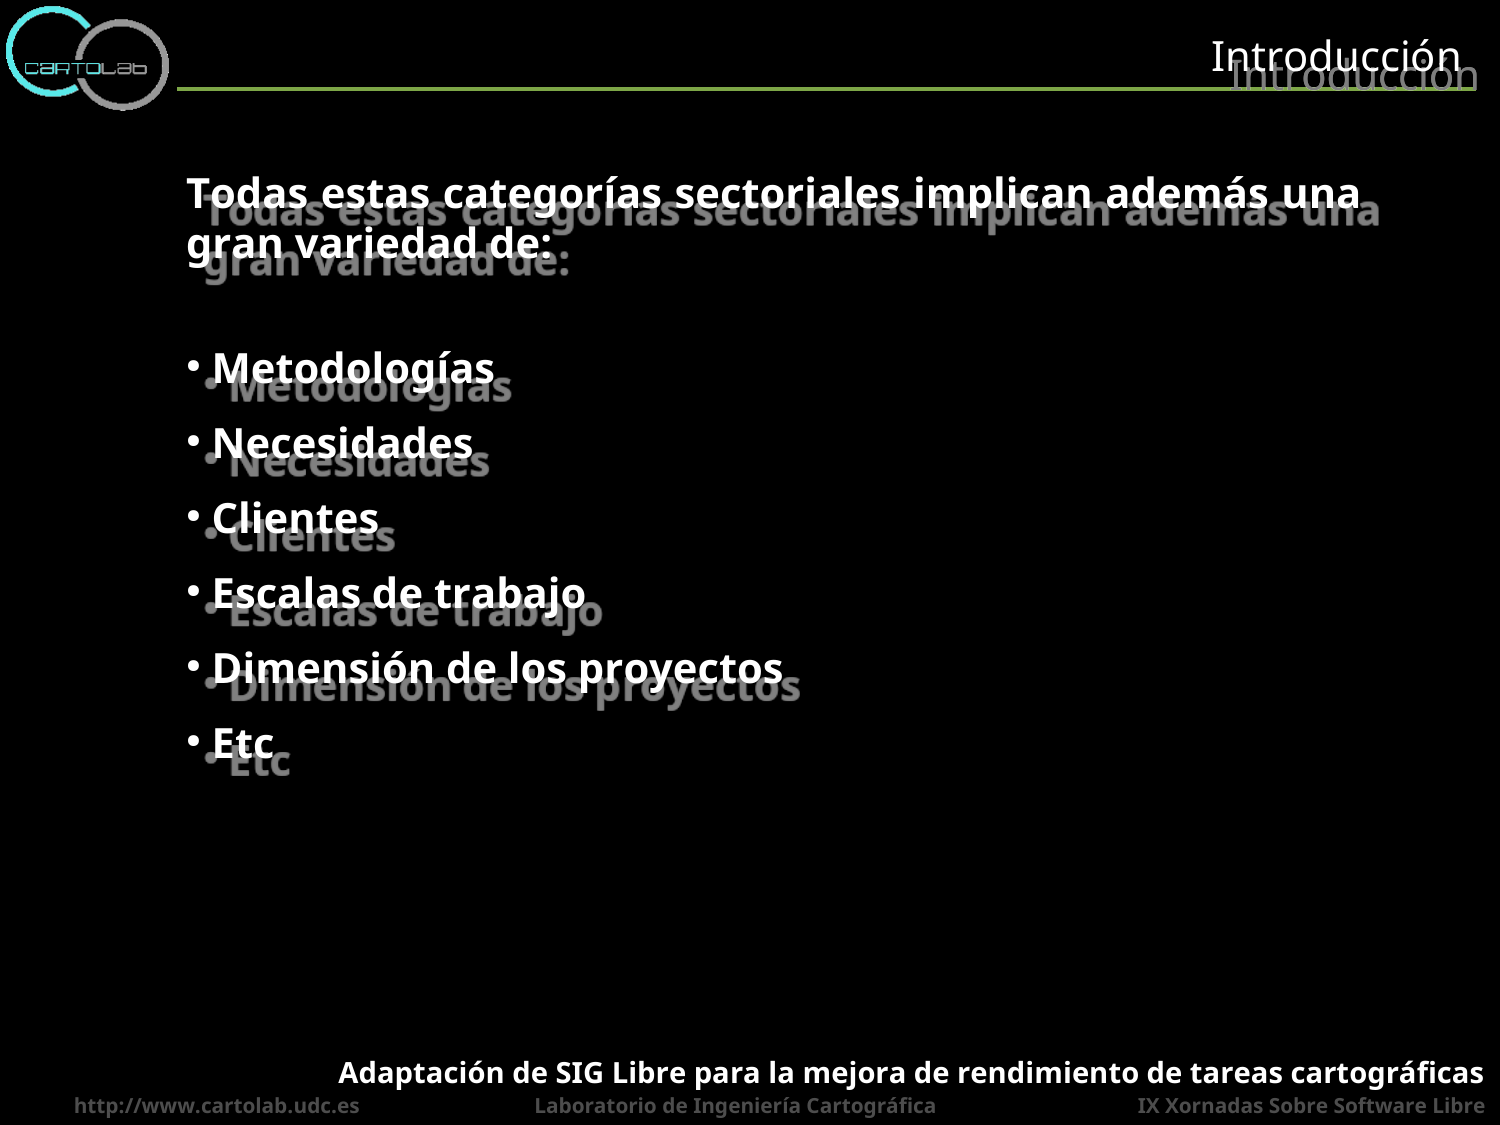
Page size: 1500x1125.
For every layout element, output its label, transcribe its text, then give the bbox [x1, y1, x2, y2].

text_box Introducción [1196, 22, 1489, 88]
text_box Todas estas categorías sectoriales implican además una gran variedad de: Metodologías Necesidades Clientes Escalas de trabajo Dimensión de los proyectos Etc [171, 159, 1441, 916]
